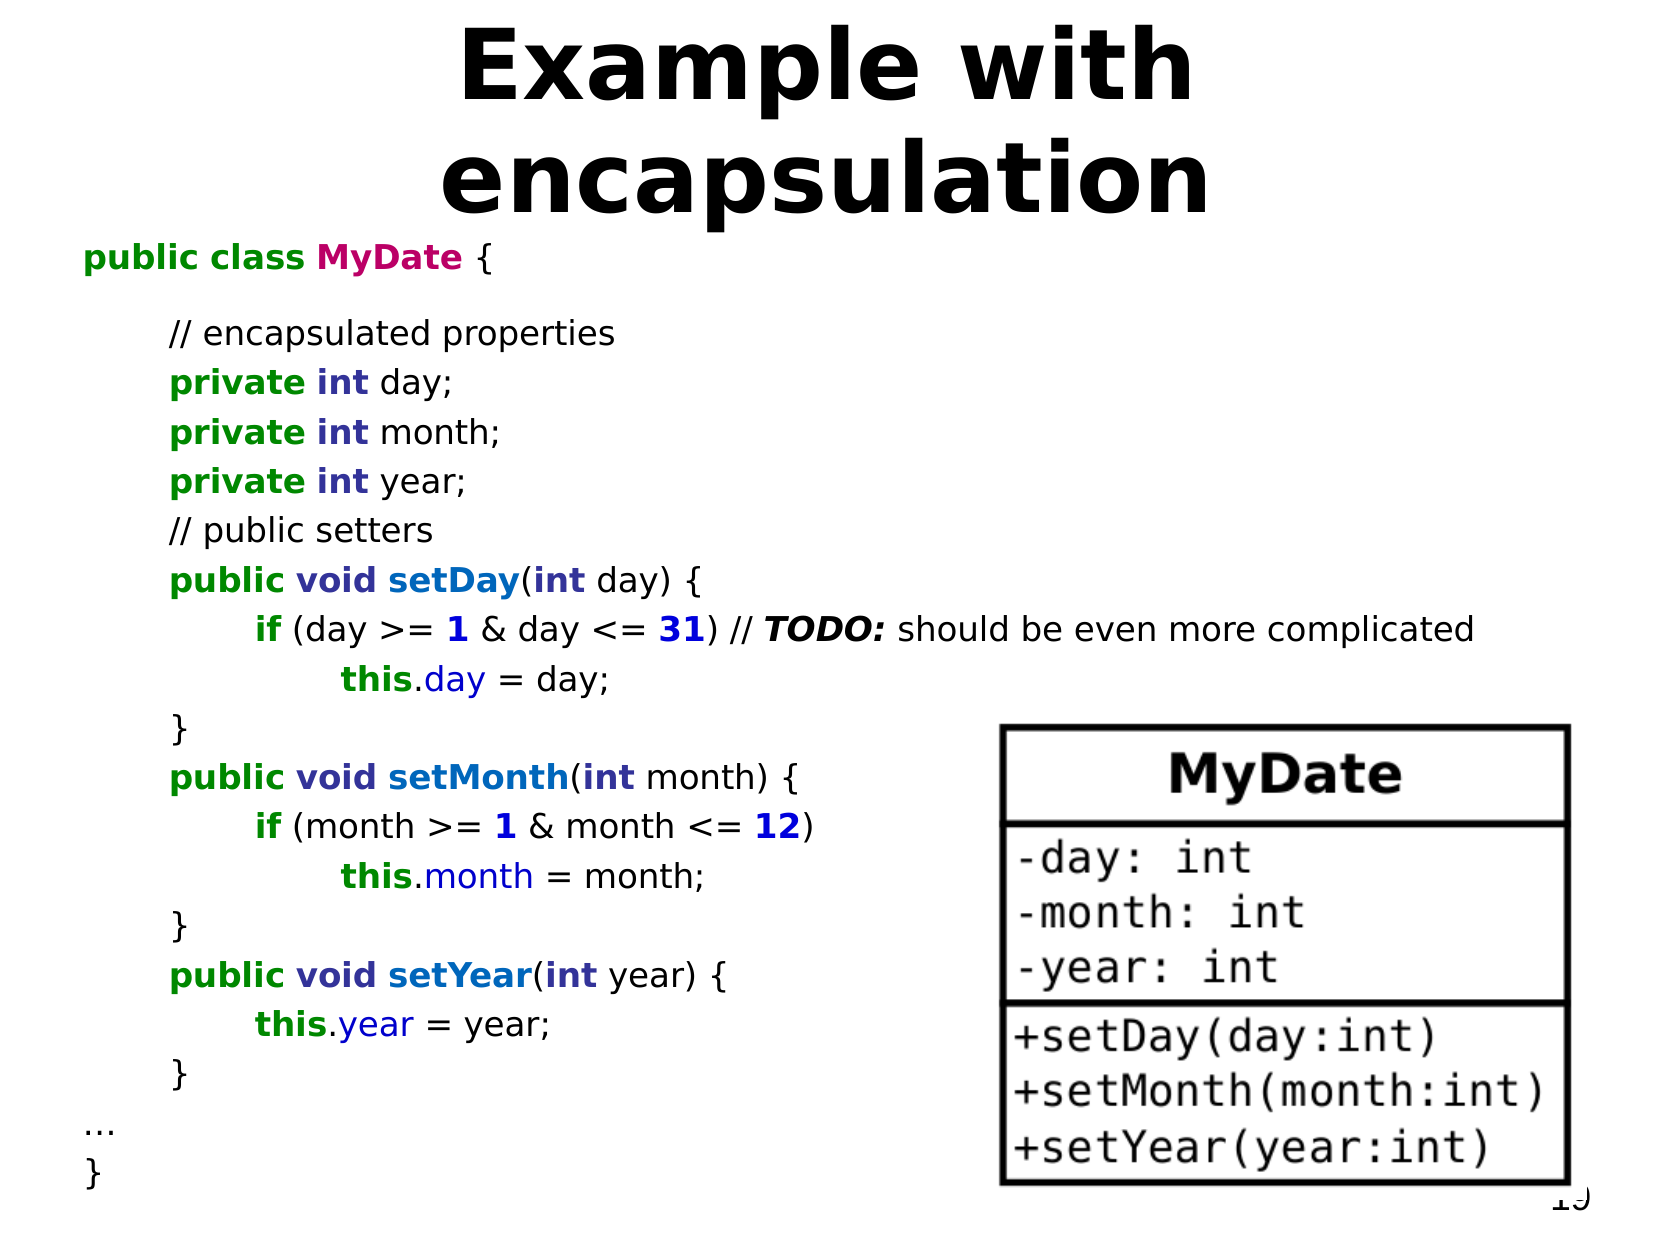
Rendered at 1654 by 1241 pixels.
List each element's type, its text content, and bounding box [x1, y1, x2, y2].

picture [990, 696, 1587, 1201]
title Example with encapsulation [82, 8, 1571, 227]
list public class MyDate { // encapsulated properties private int day; private int month; private int year; // public setters public void setDay(int day) { if (day >= 1 & day <= 31) // TODO: should be even more complicated this.day = day; } public void setMonth(int month) { if (month >= 1 & month <= 12) this.month = month; } public void setYear(int year) { this.year = year; } … } [82, 227, 1571, 1205]
